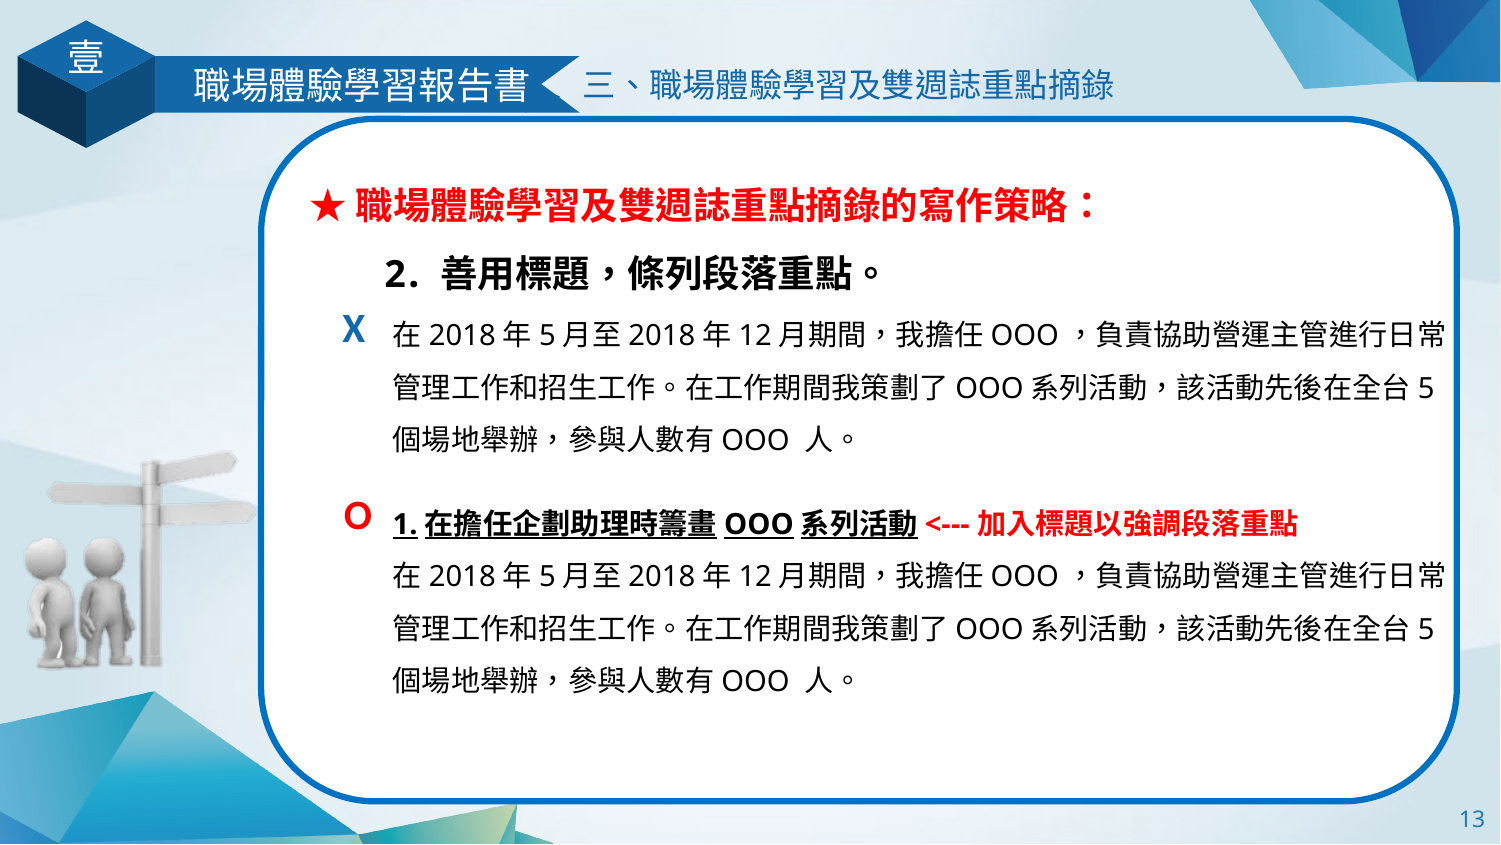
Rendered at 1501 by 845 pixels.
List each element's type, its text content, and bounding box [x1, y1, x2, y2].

text_box ★職場體驗學習及雙週誌重點摘錄的寫作策略： 善用標題，條列段落重點。 [261, 118, 1457, 802]
text_box 壹 [17, 20, 155, 92]
text_box O [343, 487, 391, 578]
text_box 1.在擔任企劃助理時籌畫OOO系列活動<---加入標題以強調段落重點 在2018年5月至2018年12月期間，我擔任OOO，負責協助營運主管進行日常管理工作和招生工作。在工作期間我策劃了OOO系列活動，該活動先後在全台5個場地舉辦，參與人數有OOO 人。 [318, 487, 1452, 698]
text_box 職場體驗學習報告書 [527, 104, 580, 113]
text_box 三、職場體驗學習及雙週誌重點摘錄 [523, 65, 1176, 104]
picture [0, 0, 1501, 844]
text_box 職場體驗學習報告書 [155, 56, 580, 113]
text_box [525, 104, 545, 113]
text_box 13 [1458, 804, 1501, 832]
text_box X [342, 300, 391, 391]
text_box 在2018年5月至2018年12月期間，我擔任OOO，負責協助營運主管進行日常管理工作和招生工作。在工作期間我策劃了OOO系列活動，該活動先後在全台5個場地舉辦，參與人數有OOO 人。 [318, 299, 1452, 457]
text_box [17, 57, 155, 148]
